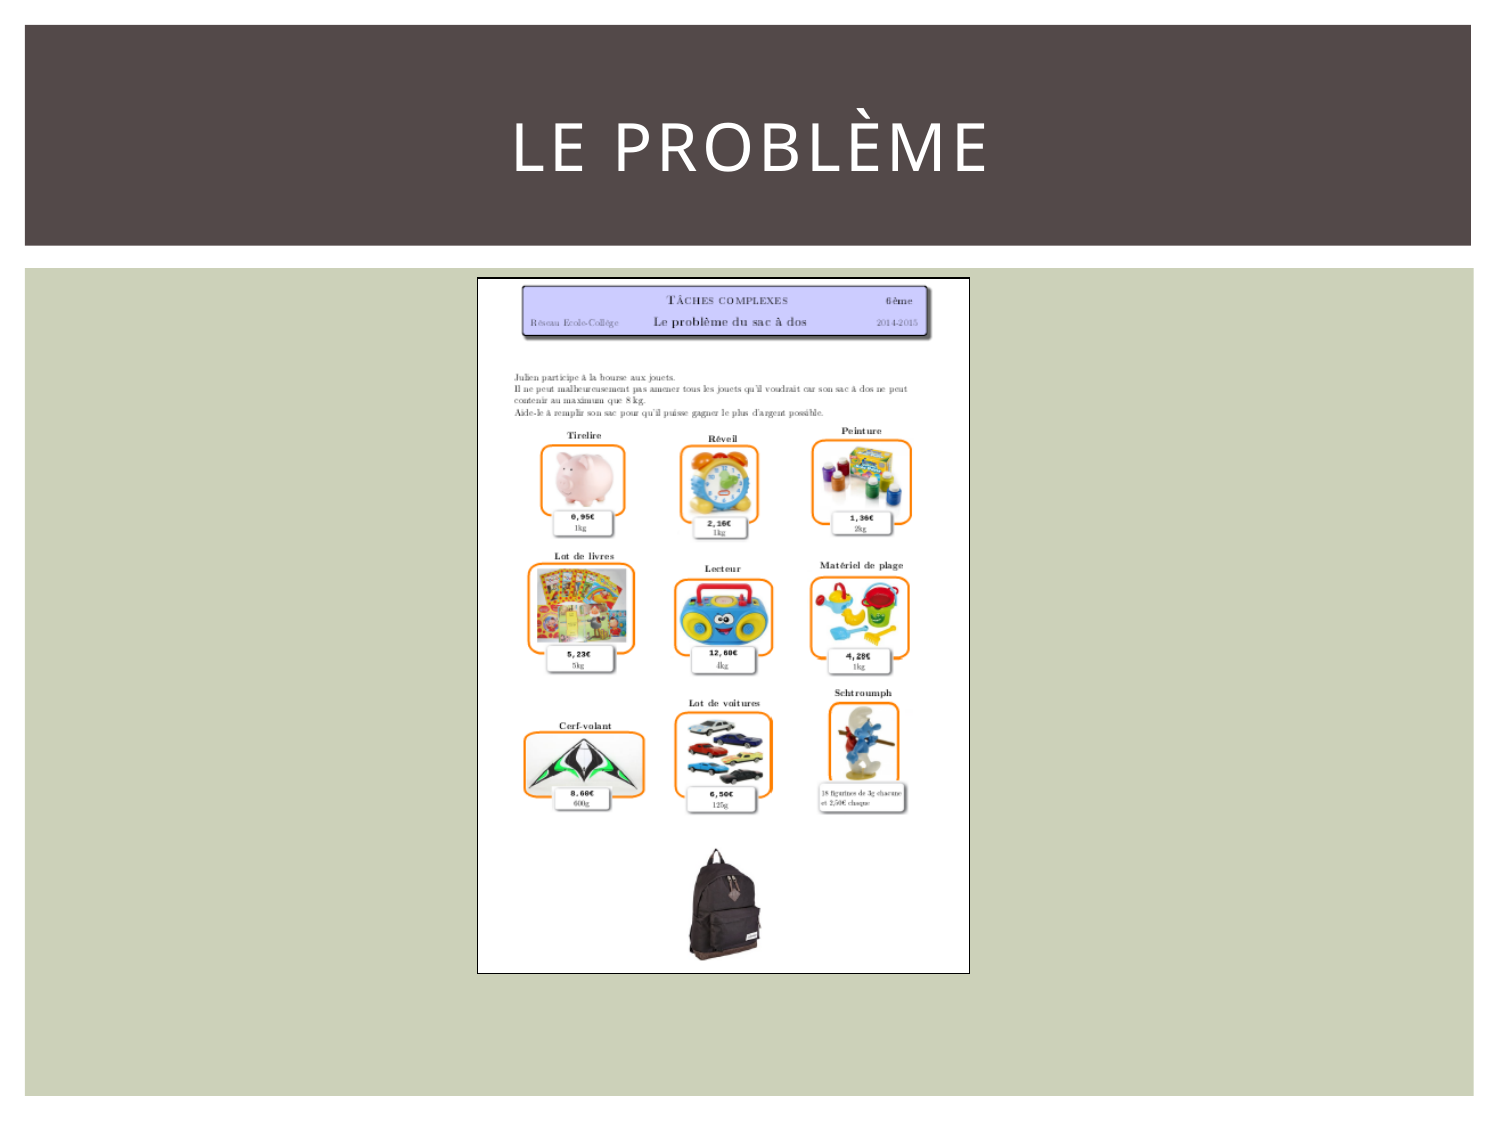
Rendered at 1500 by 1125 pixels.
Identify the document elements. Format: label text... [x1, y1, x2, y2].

picture [478, 278, 969, 973]
title Le problème [62, 58, 1438, 232]
